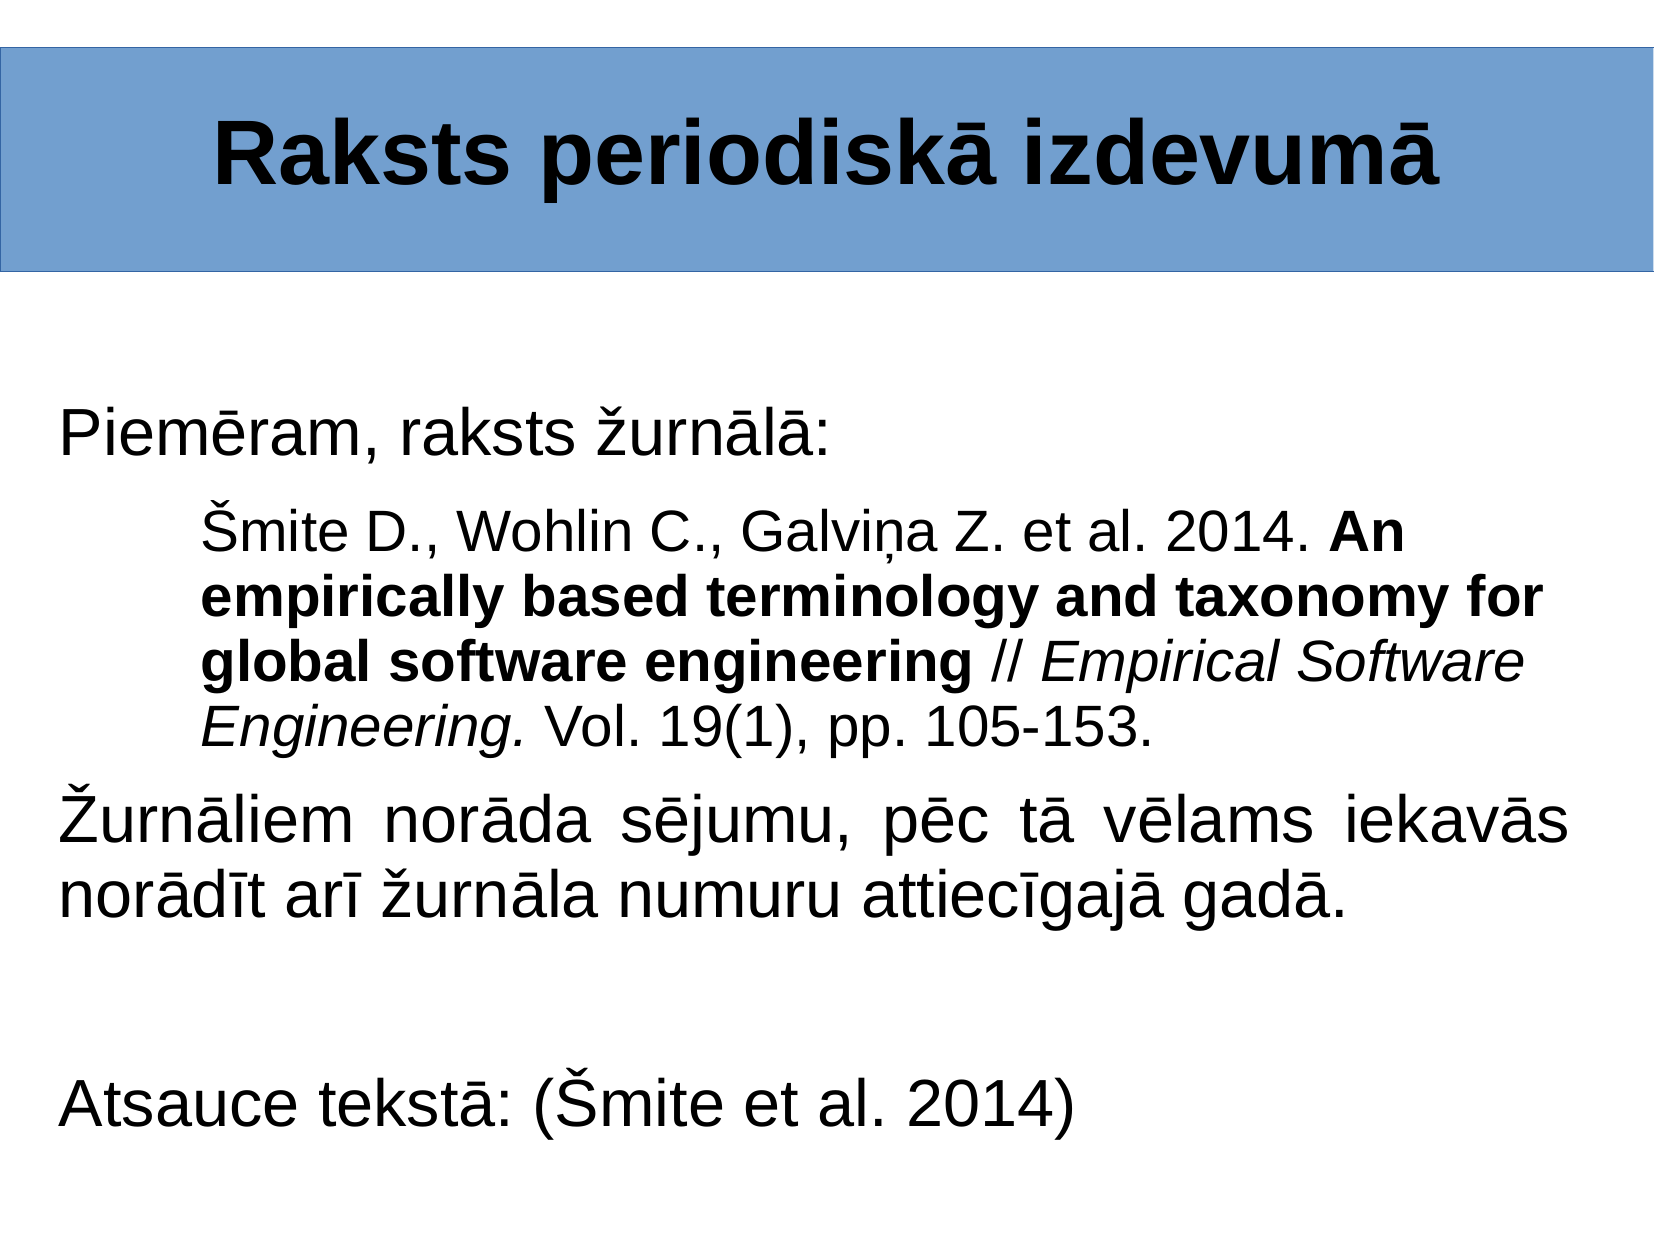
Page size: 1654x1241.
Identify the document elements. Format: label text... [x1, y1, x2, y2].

text_box [0, 47, 1654, 272]
title Raksts periodiskā izdevumā [82, 49, 1571, 257]
list Piemēram, raksts žurnālā: Šmite D., Wohlin C., Galviņa Z. et al. 2014. An empirically based terminology and taxonomy for global software engineering // Empirical Software Engineering. Vol. 19(1), pp. 105-153. Žurnāliem norāda sējumu, pēc tā vēlams iekavās norādīt arī žurnāla numuru attiecīgajā gadā. Atsauce tekstā: (Šmite et al. 2014) [59, 290, 1572, 1229]
